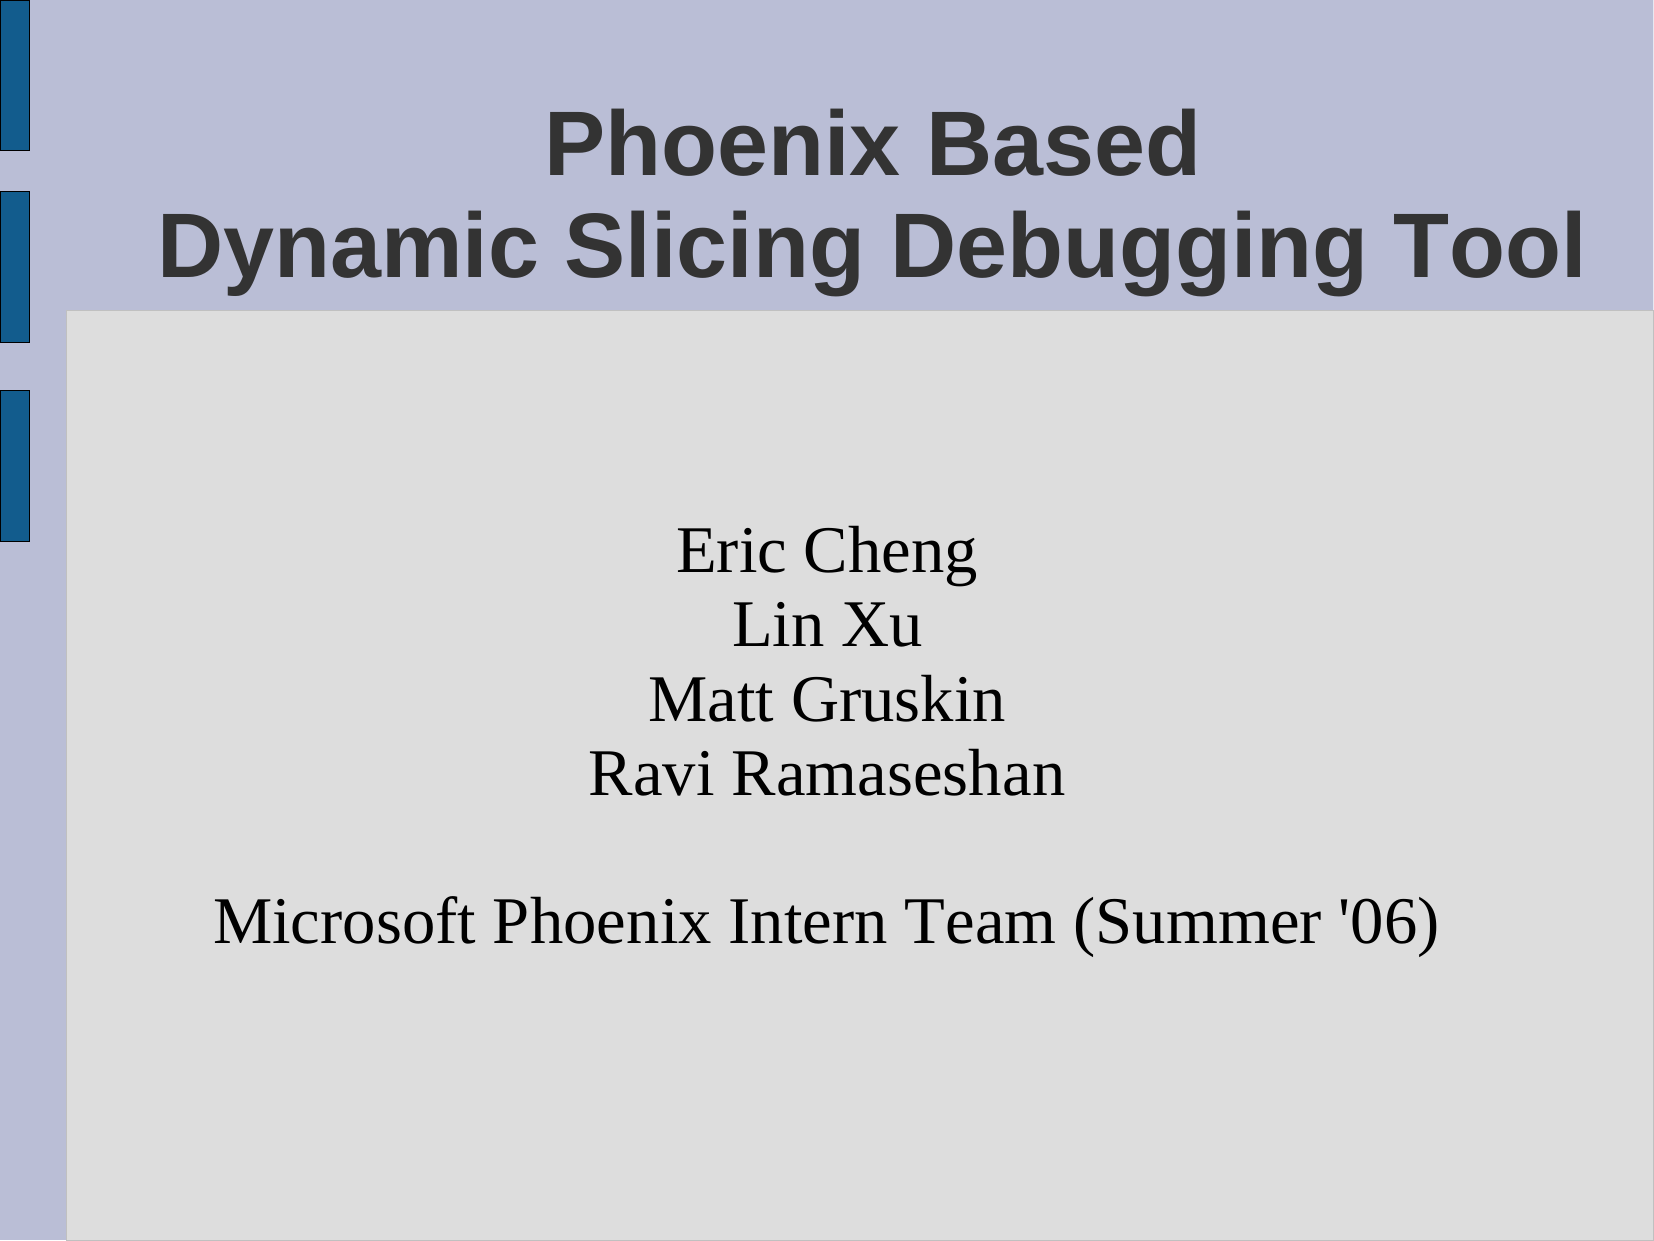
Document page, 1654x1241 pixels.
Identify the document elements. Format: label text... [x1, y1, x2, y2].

title Phoenix Based Dynamic Slicing Debugging Tool [75, 91, 1613, 299]
subtitle Eric Cheng Lin Xu Matt Gruskin Ravi Ramaseshan Microsoft Phoenix Intern Team (Summer '06) [121, 344, 1534, 1127]
